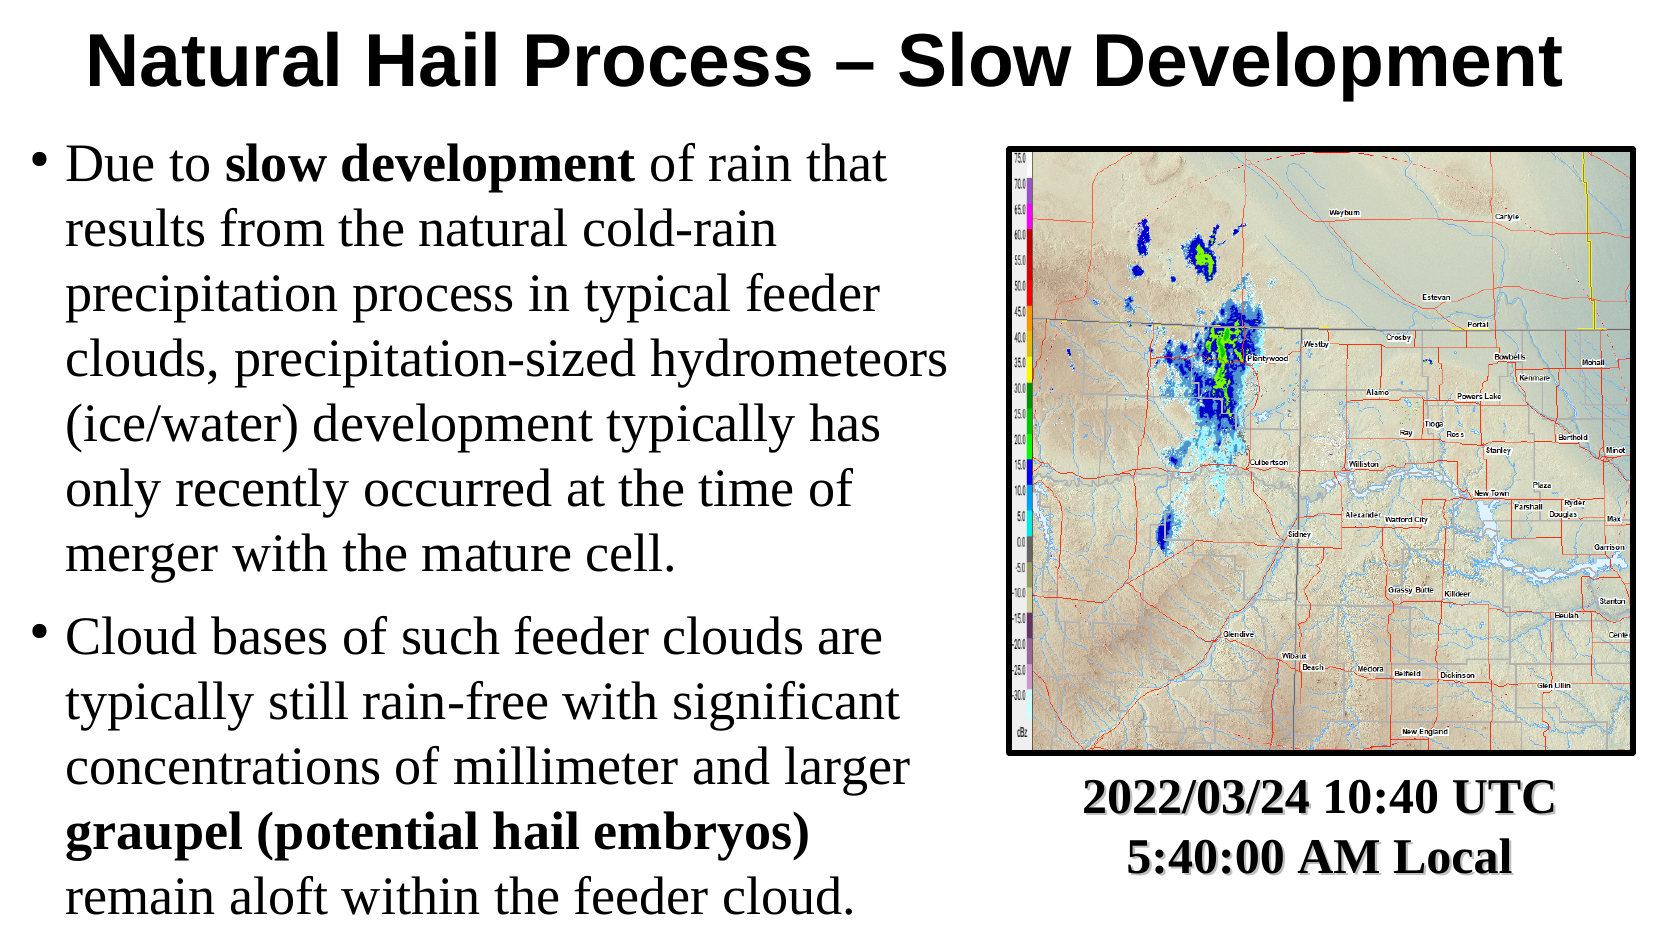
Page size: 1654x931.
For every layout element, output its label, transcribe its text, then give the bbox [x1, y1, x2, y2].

text_box Due to slow development of rain that results from the natural cold-rain precipitation process in typical feeder clouds, precipitation‑sized hydrometeors (ice/water) development typically has only recently occurred at the time of merger with the mature cell. Cloud bases of such feeder clouds are typically still rain‑free with significant concentrations of millimeter and larger graupel (potential hail embryos) remain aloft within the feeder cloud. [4, 120, 976, 931]
text_box 2022/03/24 10:40 UTC 5:40:00 AM Local [1000, 762, 1639, 901]
title Natural Hail Process – Slow Development [0, 5, 1654, 107]
picture [1012, 152, 1630, 751]
